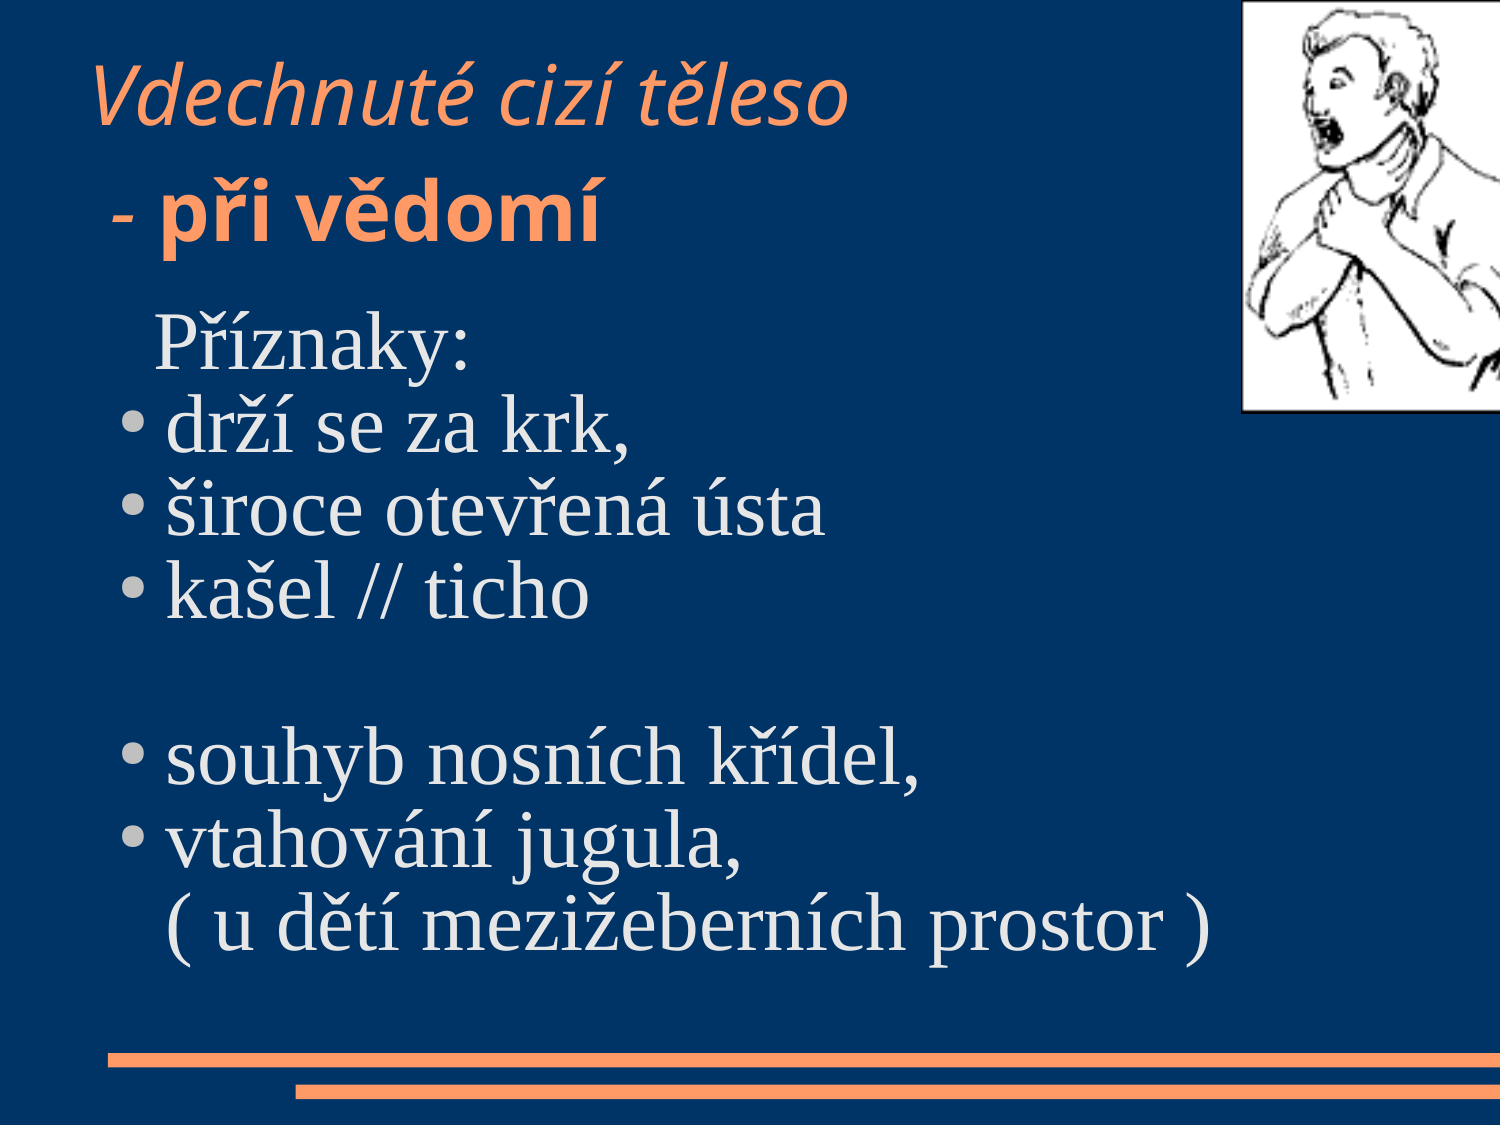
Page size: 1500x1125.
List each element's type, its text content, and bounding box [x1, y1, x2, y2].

title Vdechnuté cizí těleso - při vědomí [88, 46, 1241, 254]
list Příznaky: drží se za krk, široce otevřená ústa kašel // ticho souhyb nosních křídel, vtahování jugula, ( u dětí mezižeberních prostor ) [118, 295, 1500, 1107]
picture [1241, 0, 1500, 414]
